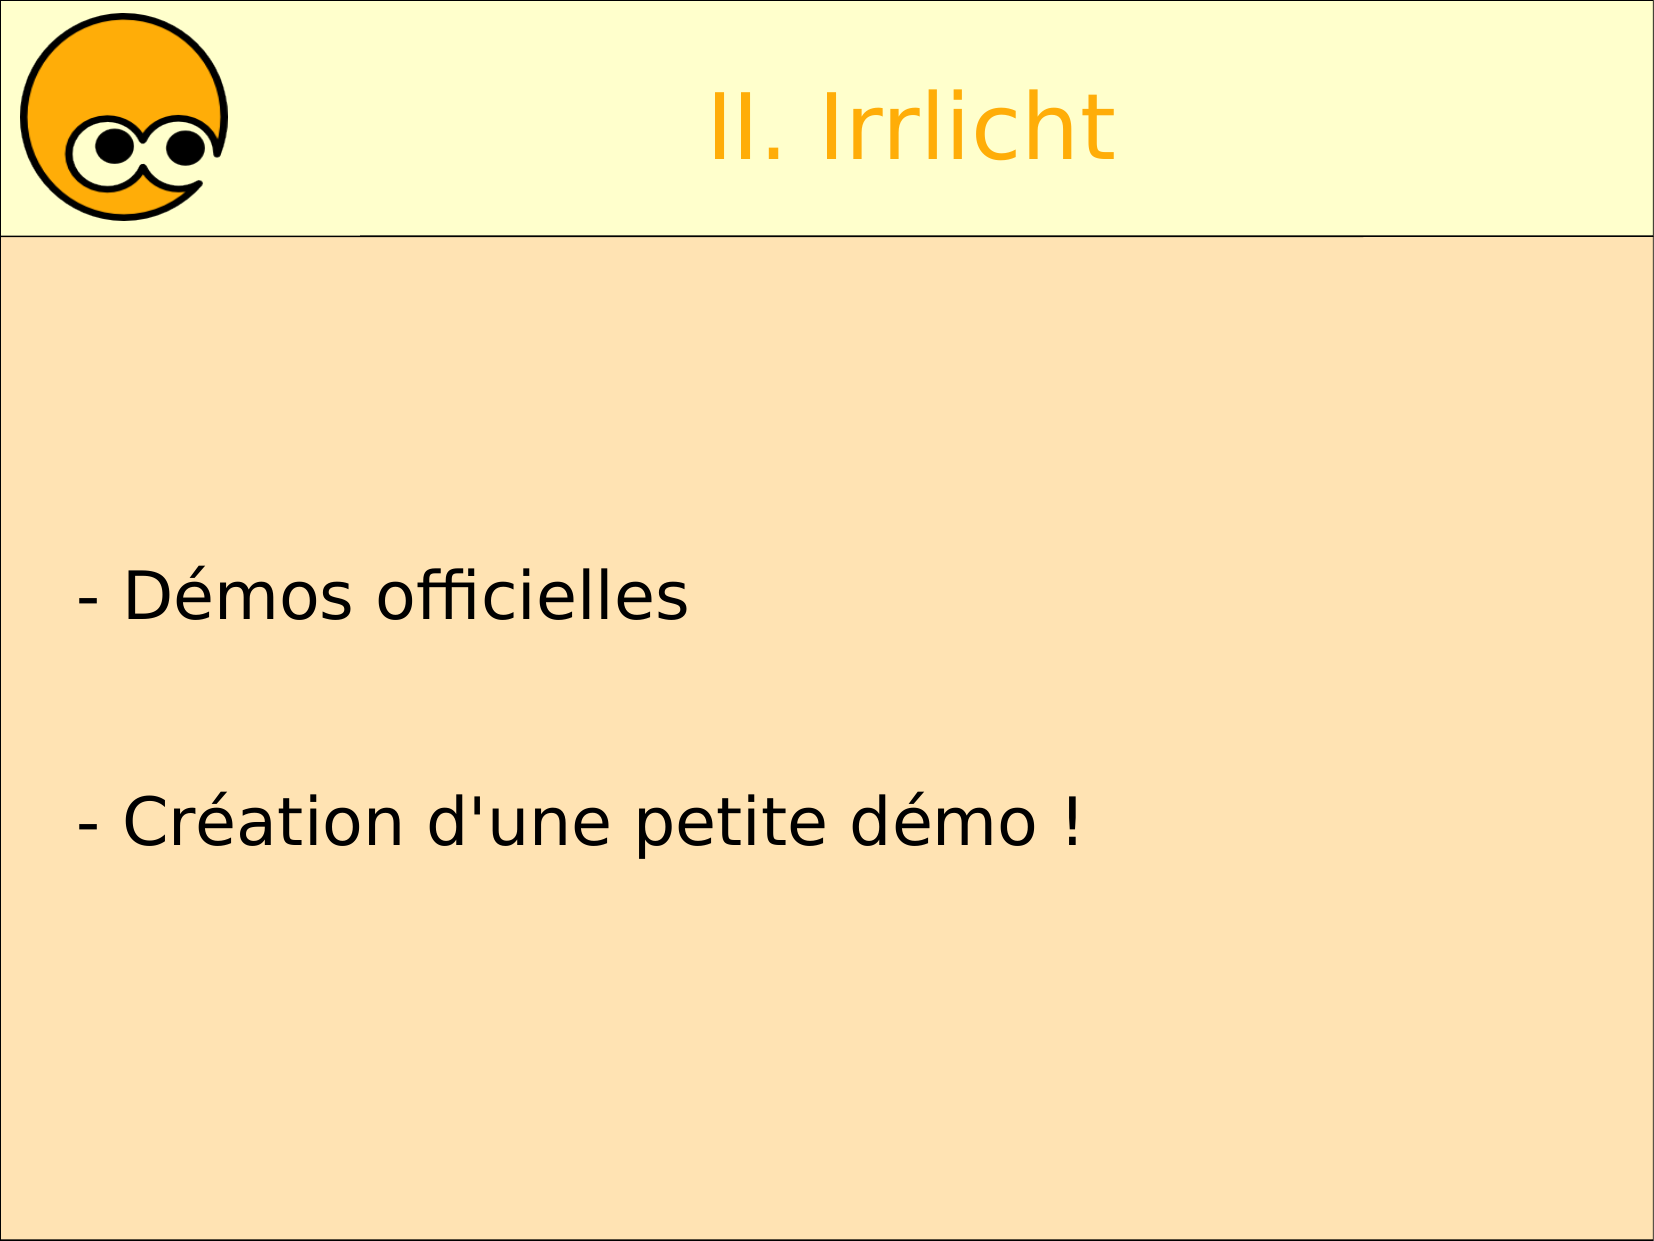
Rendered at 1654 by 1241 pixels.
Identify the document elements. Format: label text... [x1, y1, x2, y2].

picture [20, 13, 228, 221]
title II. Irrlicht [252, 28, 1571, 228]
subtitle - Démos officielles - Création d'une petite démo ! [76, 557, 1565, 862]
